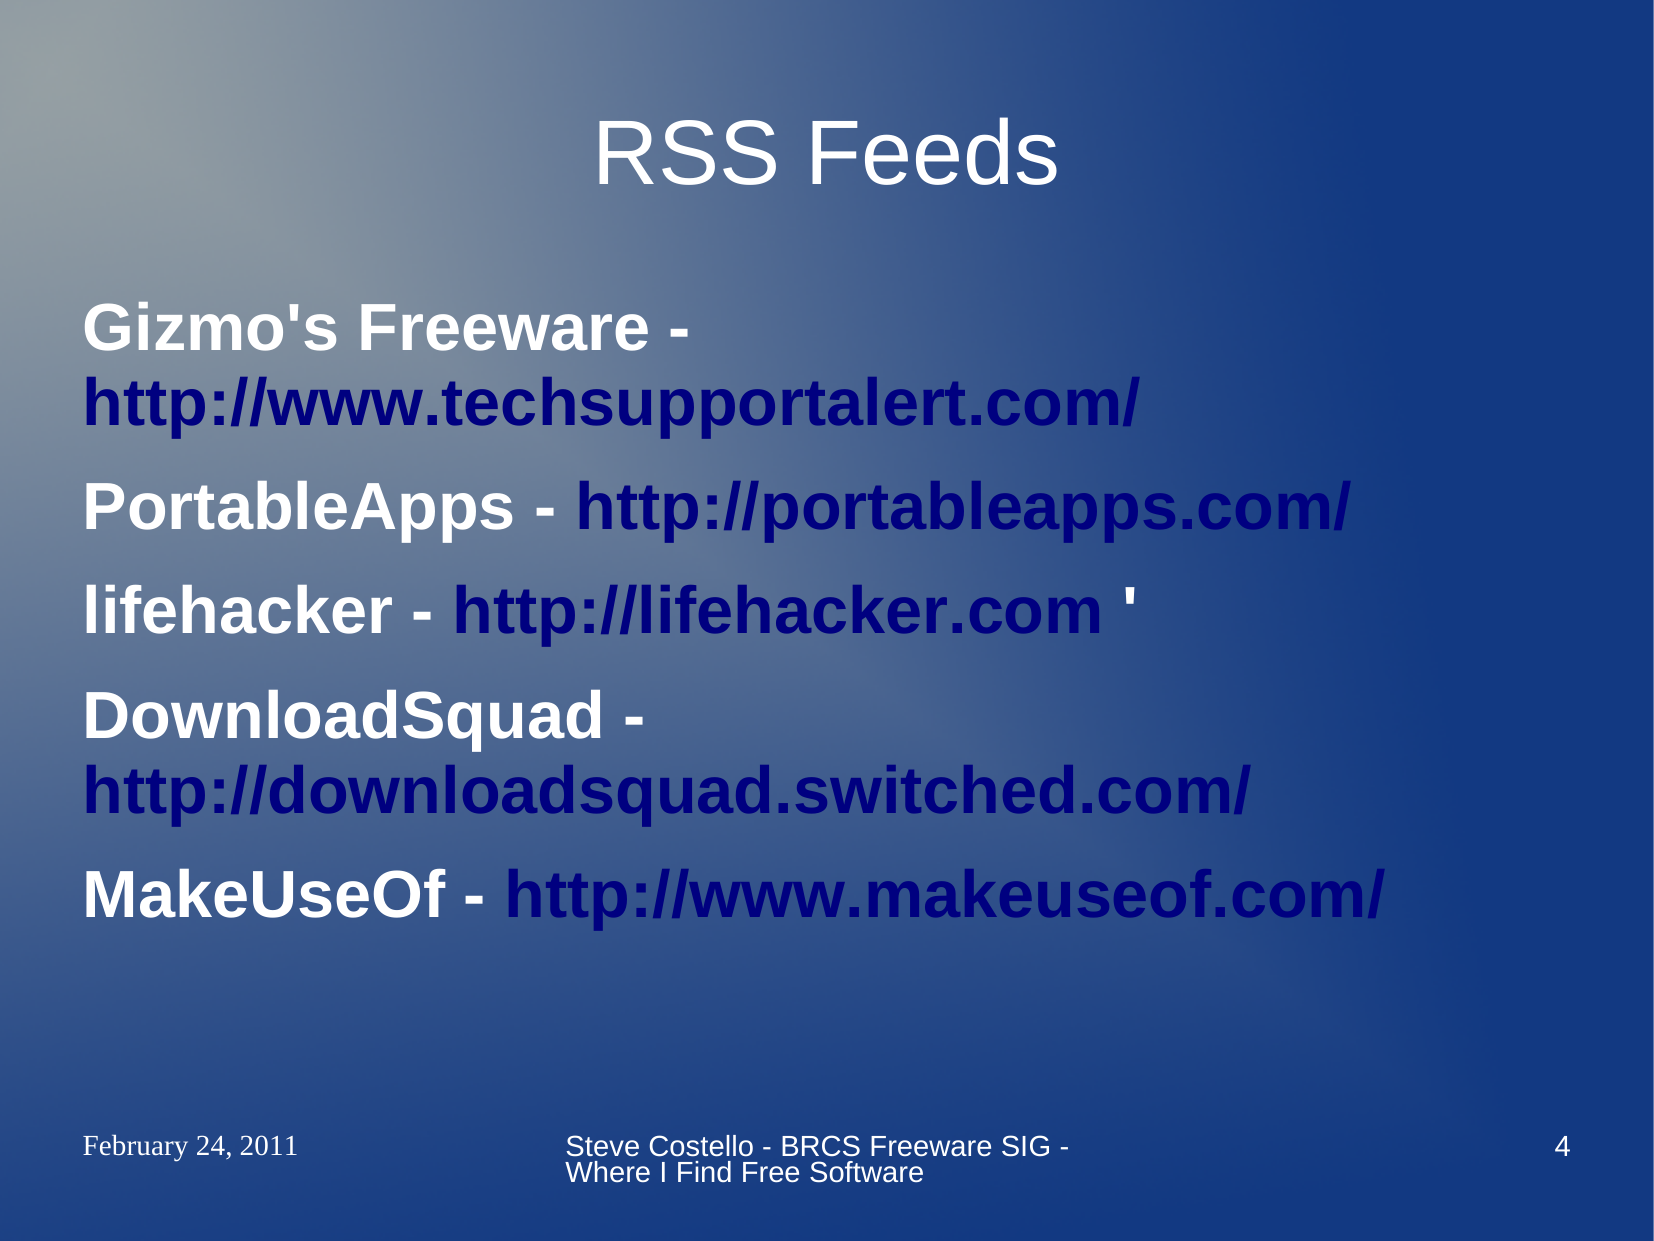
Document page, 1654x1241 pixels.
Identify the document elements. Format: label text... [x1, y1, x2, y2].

picture [0, 0, 1654, 1241]
title RSS Feeds [82, 49, 1571, 257]
list Gizmo's Freeware - http://www.techsupportalert.com/ PortableApps - http://portableapps.com/ lifehacker - http://lifehacker.com ' DownloadSquad - http://downloadsquad.switched.com/ MakeUseOf - http://www.makeuseof.com/ [82, 290, 1571, 1109]
